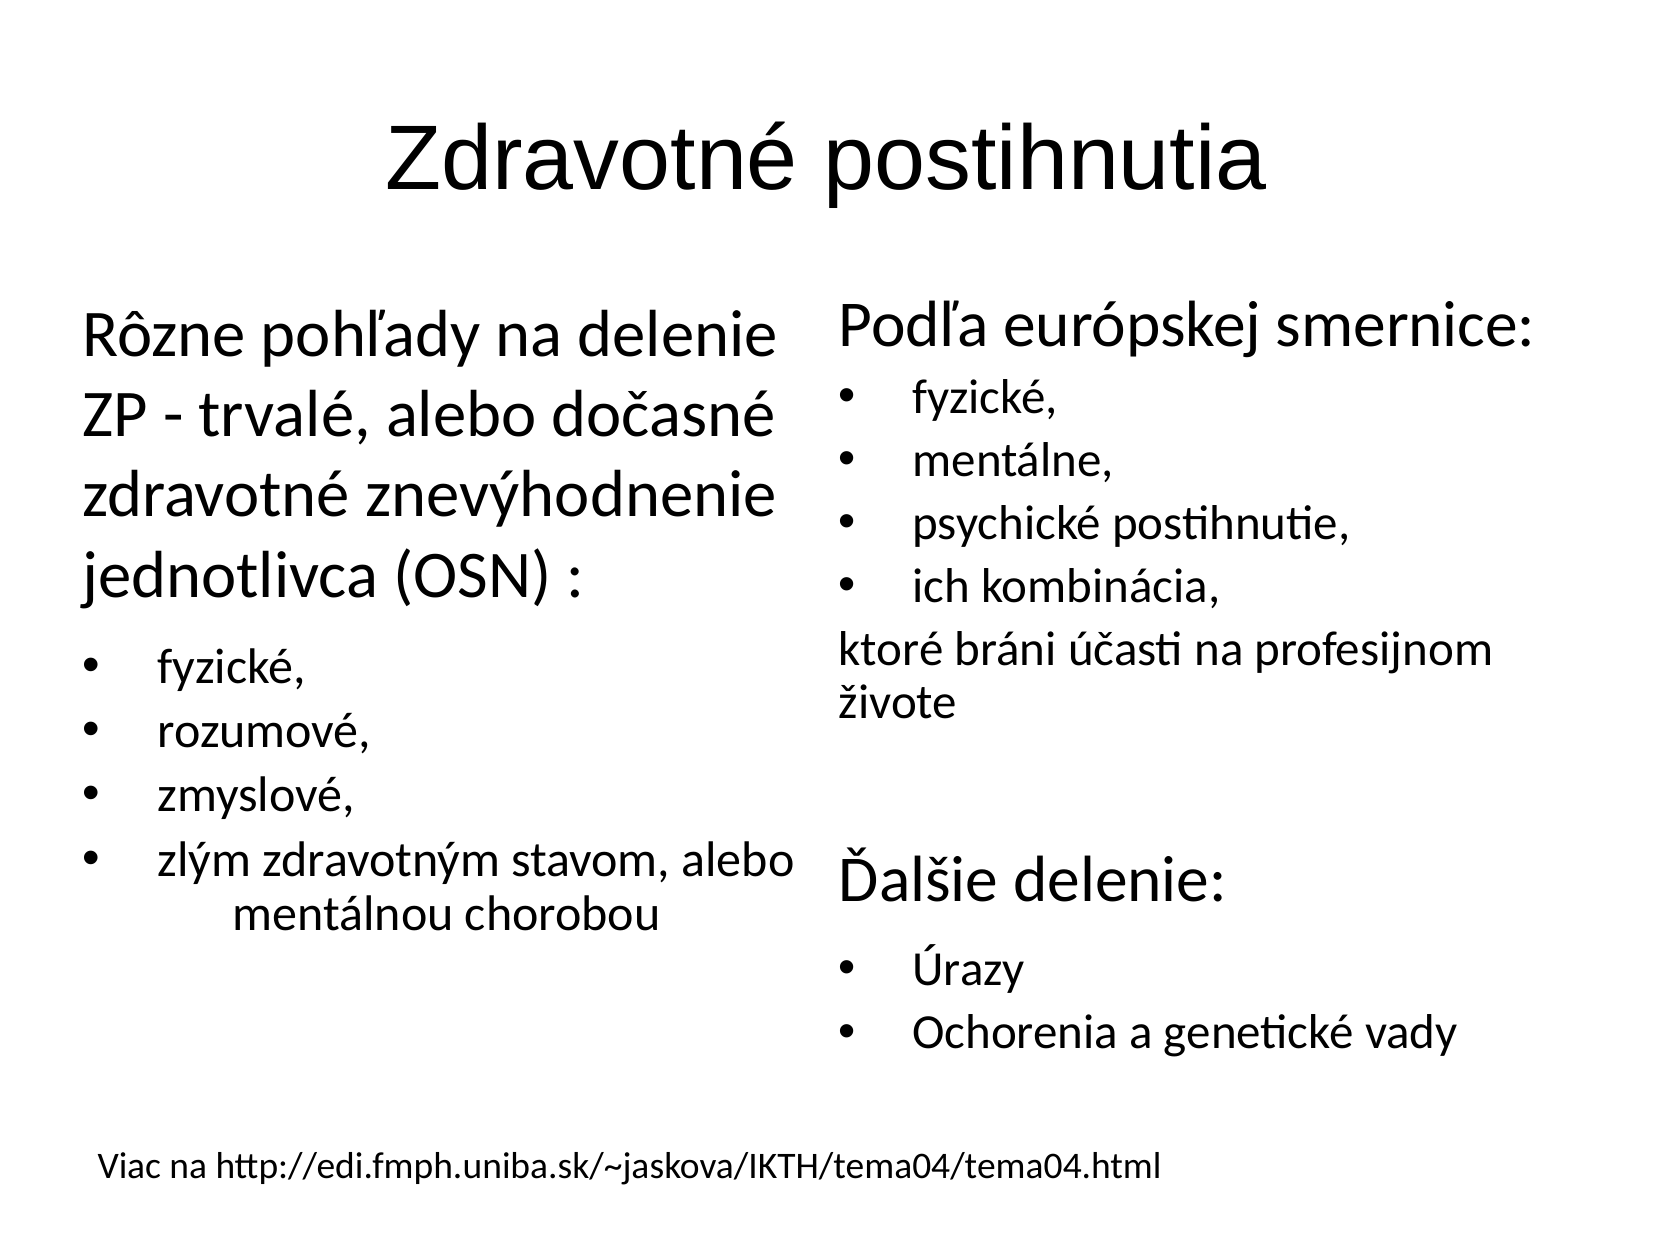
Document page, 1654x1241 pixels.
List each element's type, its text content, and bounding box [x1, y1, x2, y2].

list Podľa európskej smernice: fyzické, mentálne, psychické postihnutie, ich kombinácia, ktoré bráni účasti na profesijnom živote Ďalšie delenie: Úrazy Ochorenia a genetické vady [839, 290, 1571, 1066]
title Zdravotné postihnutia [82, 49, 1571, 257]
list Rôzne pohľady na delenie ZP - trvalé, alebo dočasné zdravotné znevýhodnenie jednotlivca (OSN) : fyzické, rozumové, zmyslové, zlým zdravotným stavom, alebo mentálnou chorobou [82, 290, 815, 976]
text_box Viac na http://edi.fmph.uniba.sk/~jaskova/IKTH/tema04/tema04.html [83, 1134, 1359, 1194]
